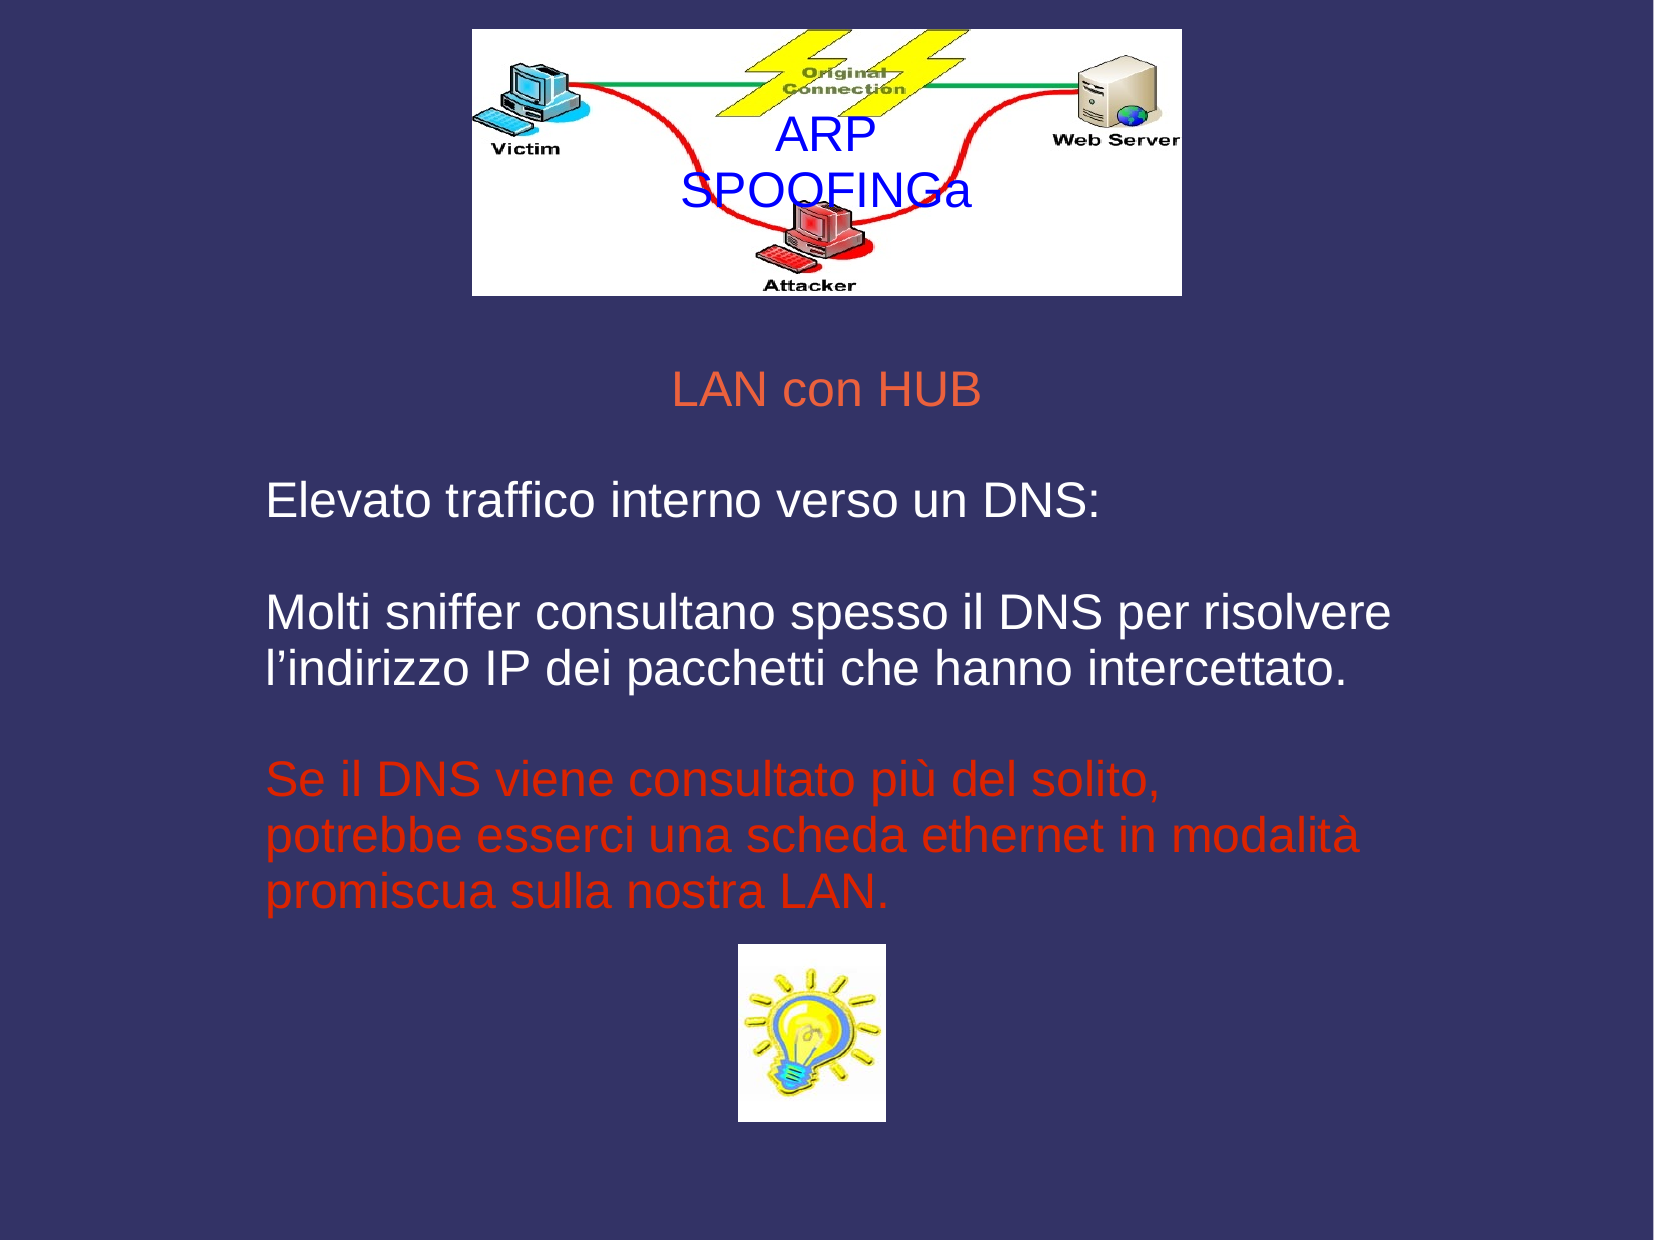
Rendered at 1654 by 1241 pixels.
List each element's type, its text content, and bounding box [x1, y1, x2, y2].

picture [738, 944, 886, 1123]
picture [472, 29, 1182, 296]
text_box LAN con HUB Elevato traffico interno verso un DNS: Molti sniffer consultano spesso il DNS per risolvere l’indirizzo IP dei pacchetti che hanno intercettato. Se il DNS viene consultato più del solito, potrebbe esserci una scheda ethernet in modalità promiscua sulla nostra LAN. [265, 361, 1394, 919]
